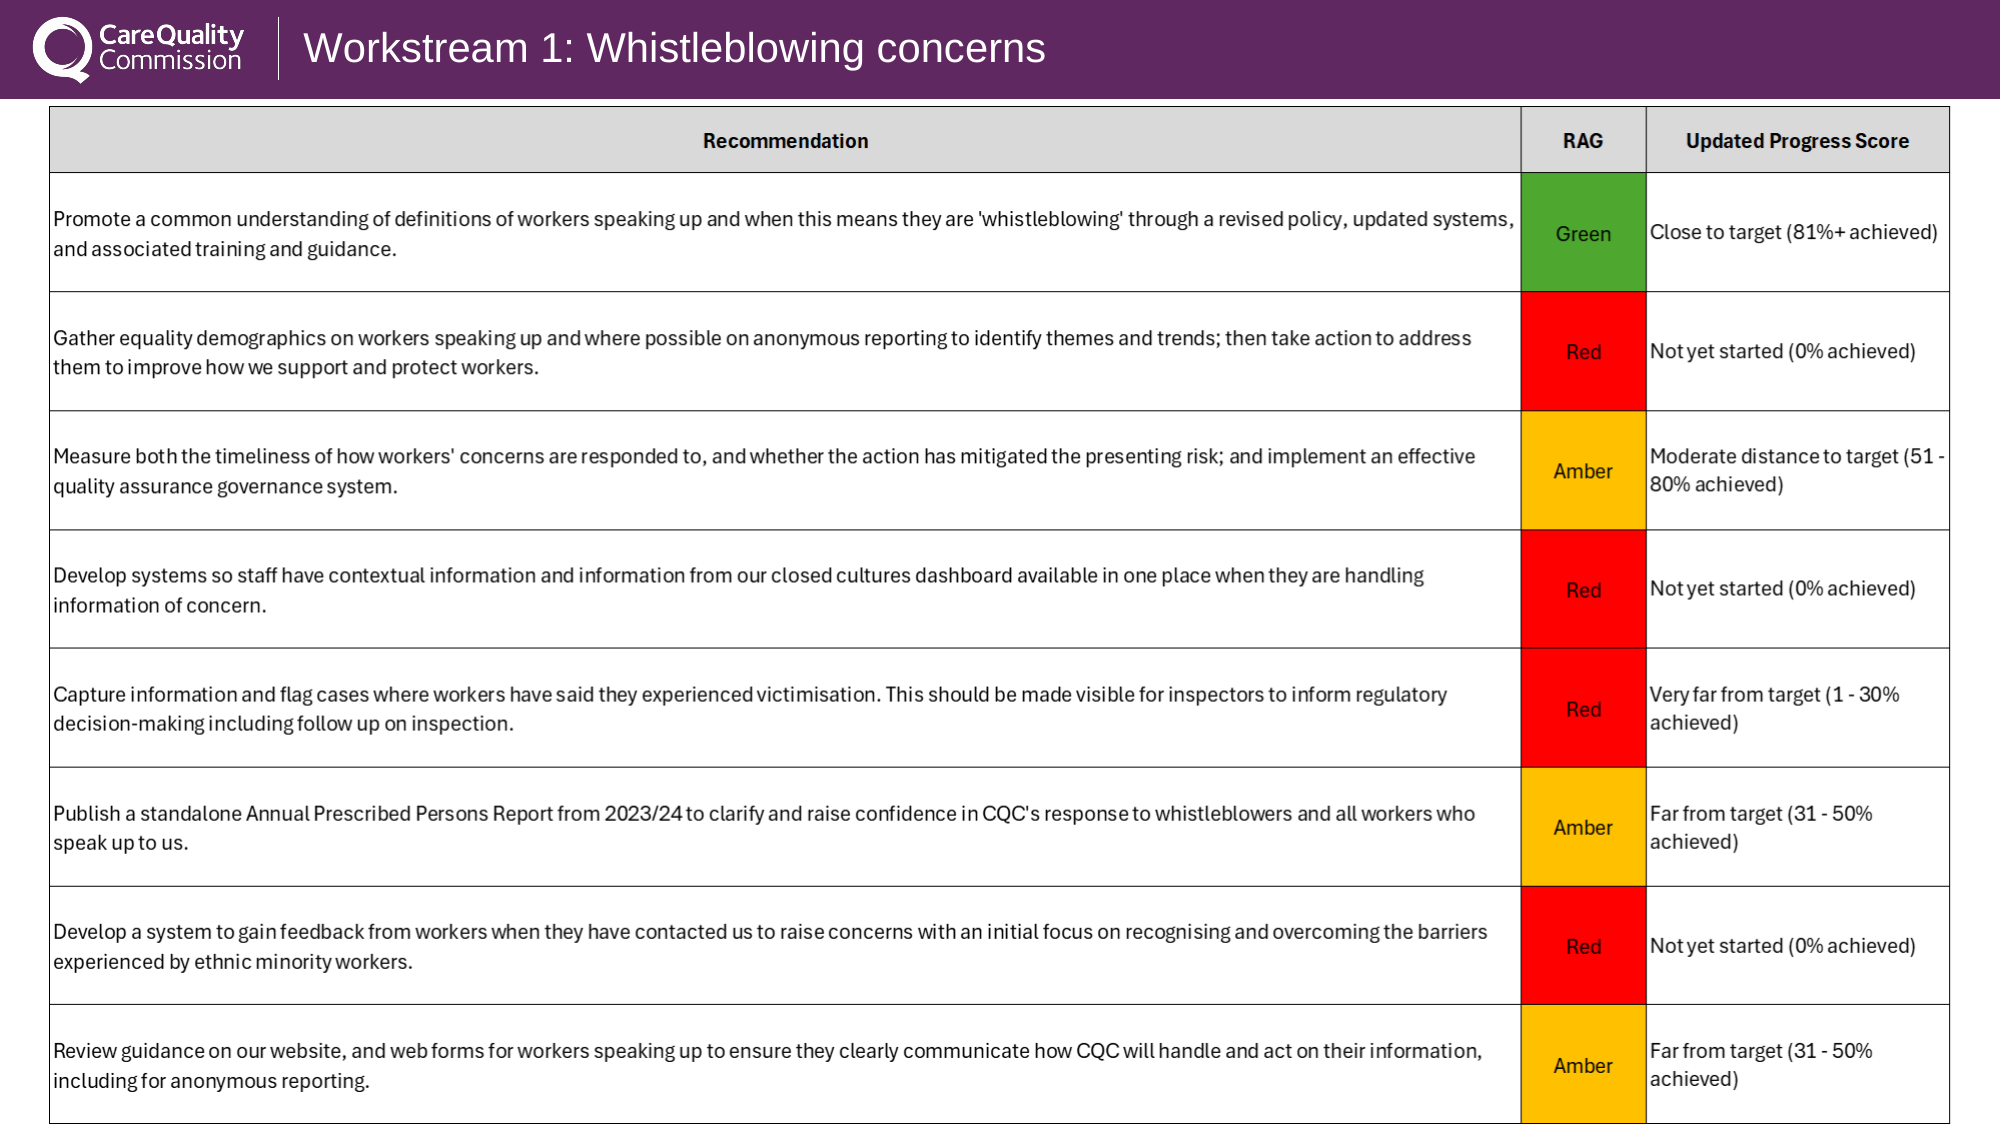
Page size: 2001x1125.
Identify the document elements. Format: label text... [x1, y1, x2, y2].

picture [49, 106, 1951, 1125]
picture [32, 16, 245, 84]
text_box [0, 0, 2000, 99]
text_box Workstream 1: Whistleblowing concerns [288, 13, 1158, 80]
